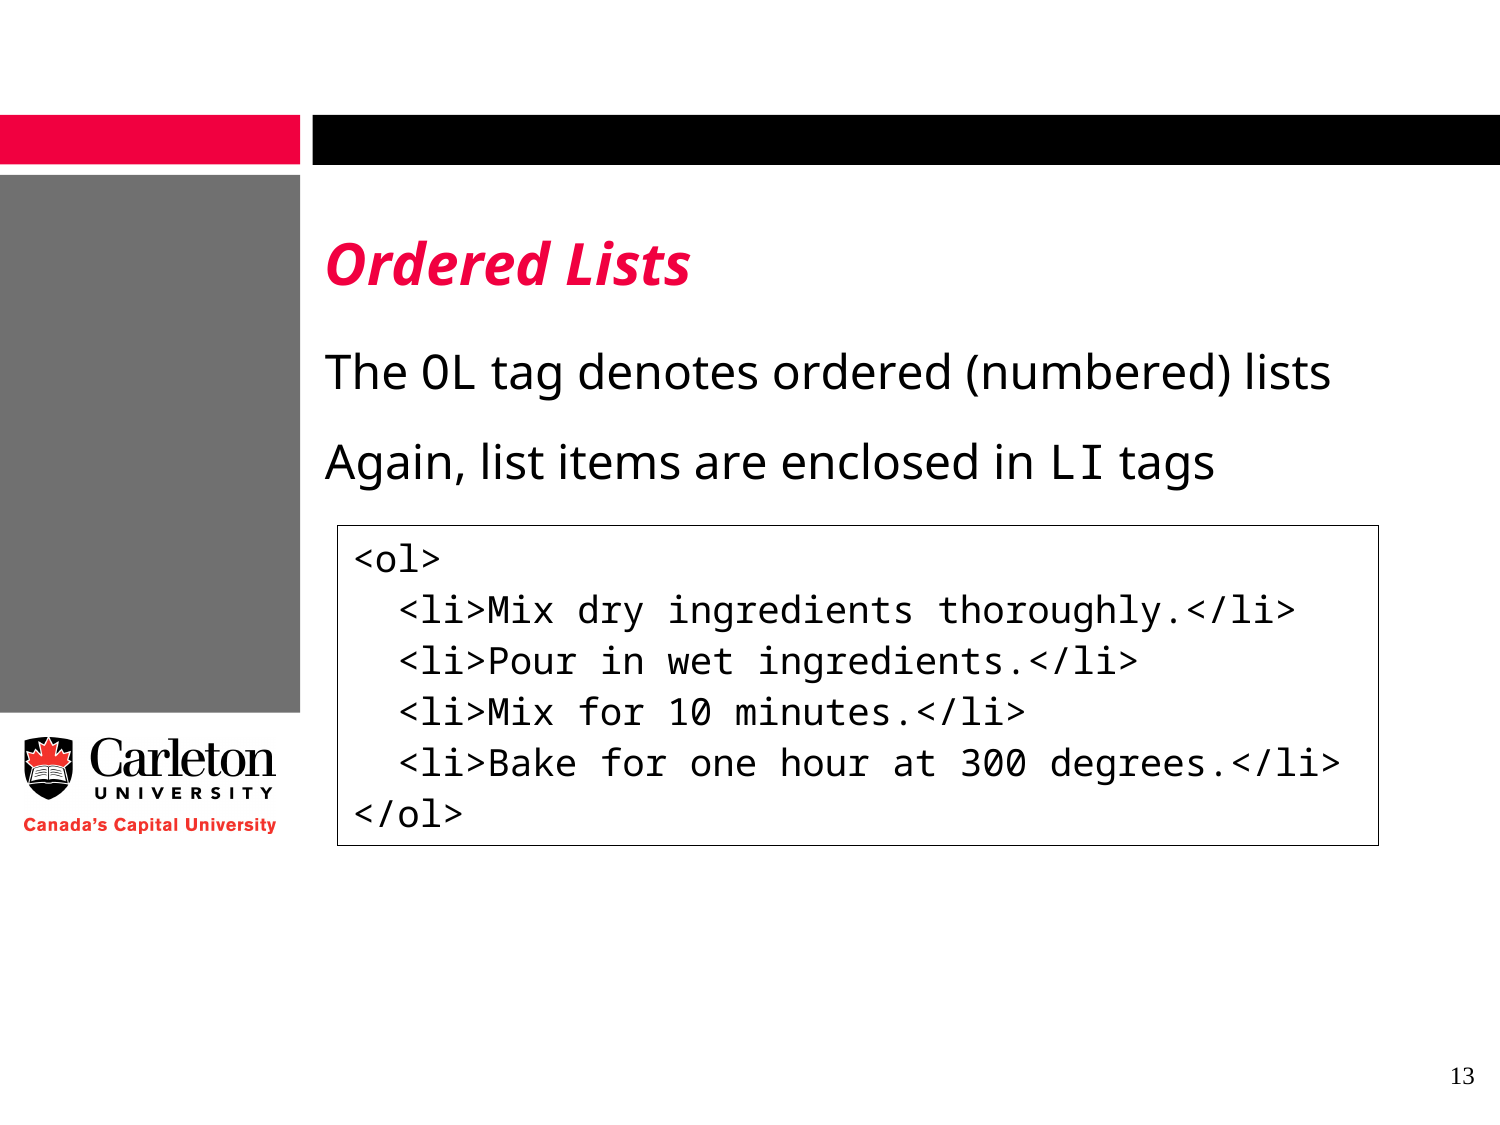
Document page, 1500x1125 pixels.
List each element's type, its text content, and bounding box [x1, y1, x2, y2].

title Ordered Lists [324, 194, 1450, 324]
list The OL tag denotes ordered (numbered) lists Again, list items are enclosed in LI tags [324, 324, 1450, 1036]
picture [24, 737, 276, 834]
text_box <ol> <li>Mix dry ingredients thoroughly.</li> <li>Pour in wet ingredients.</li> <li>Mix for 10 minutes.</li> <li>Bake for one hour at 300 degrees.</li> </ol> [337, 525, 1379, 812]
